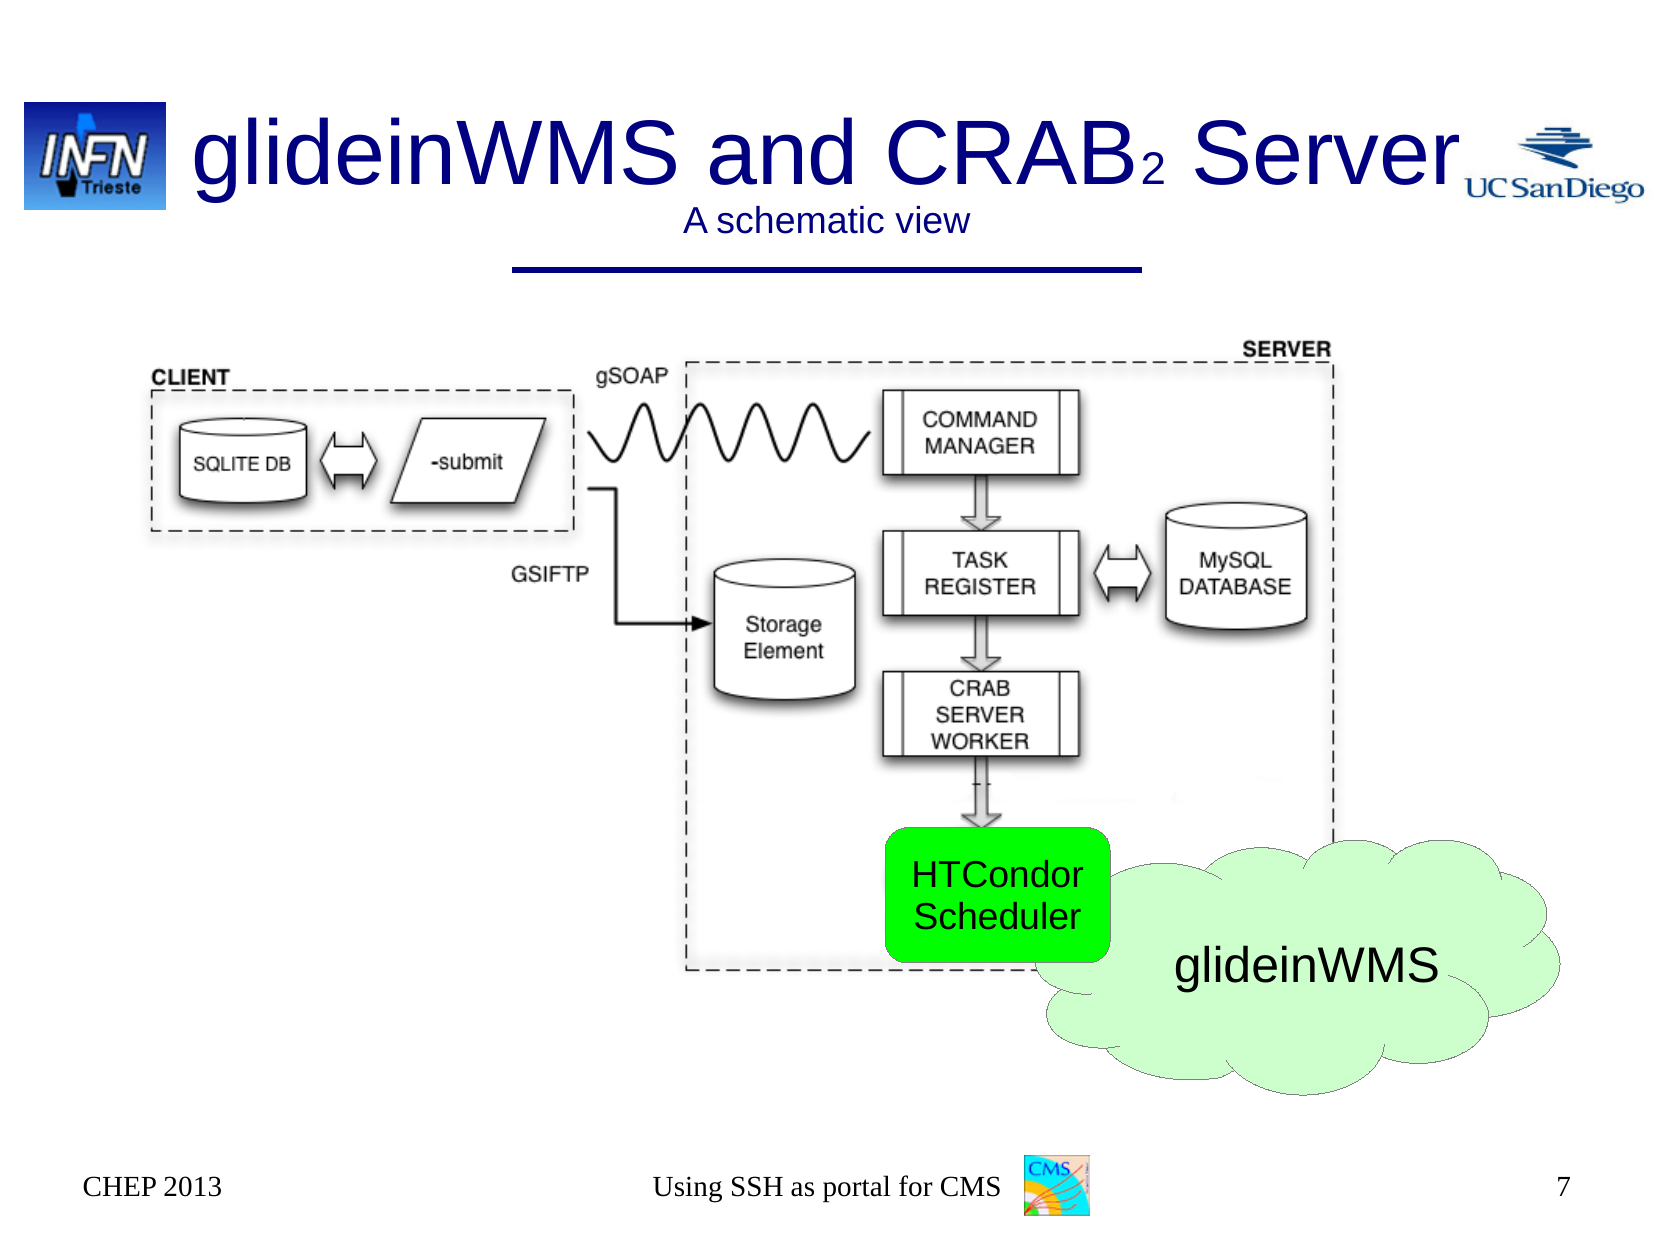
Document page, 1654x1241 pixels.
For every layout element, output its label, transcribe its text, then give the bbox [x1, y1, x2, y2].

text_box HTCondor Scheduler [885, 827, 1111, 963]
picture [1571, 89, 1654, 240]
title glideinWMS and CRAB2 Server [82, 49, 1571, 257]
text_box A schematic view [668, 192, 986, 250]
text_box [1035, 840, 1561, 1096]
picture [1024, 1155, 1090, 1216]
picture [120, 321, 1364, 991]
picture [24, 102, 82, 210]
text_box glideinWMS [1159, 930, 1456, 1001]
